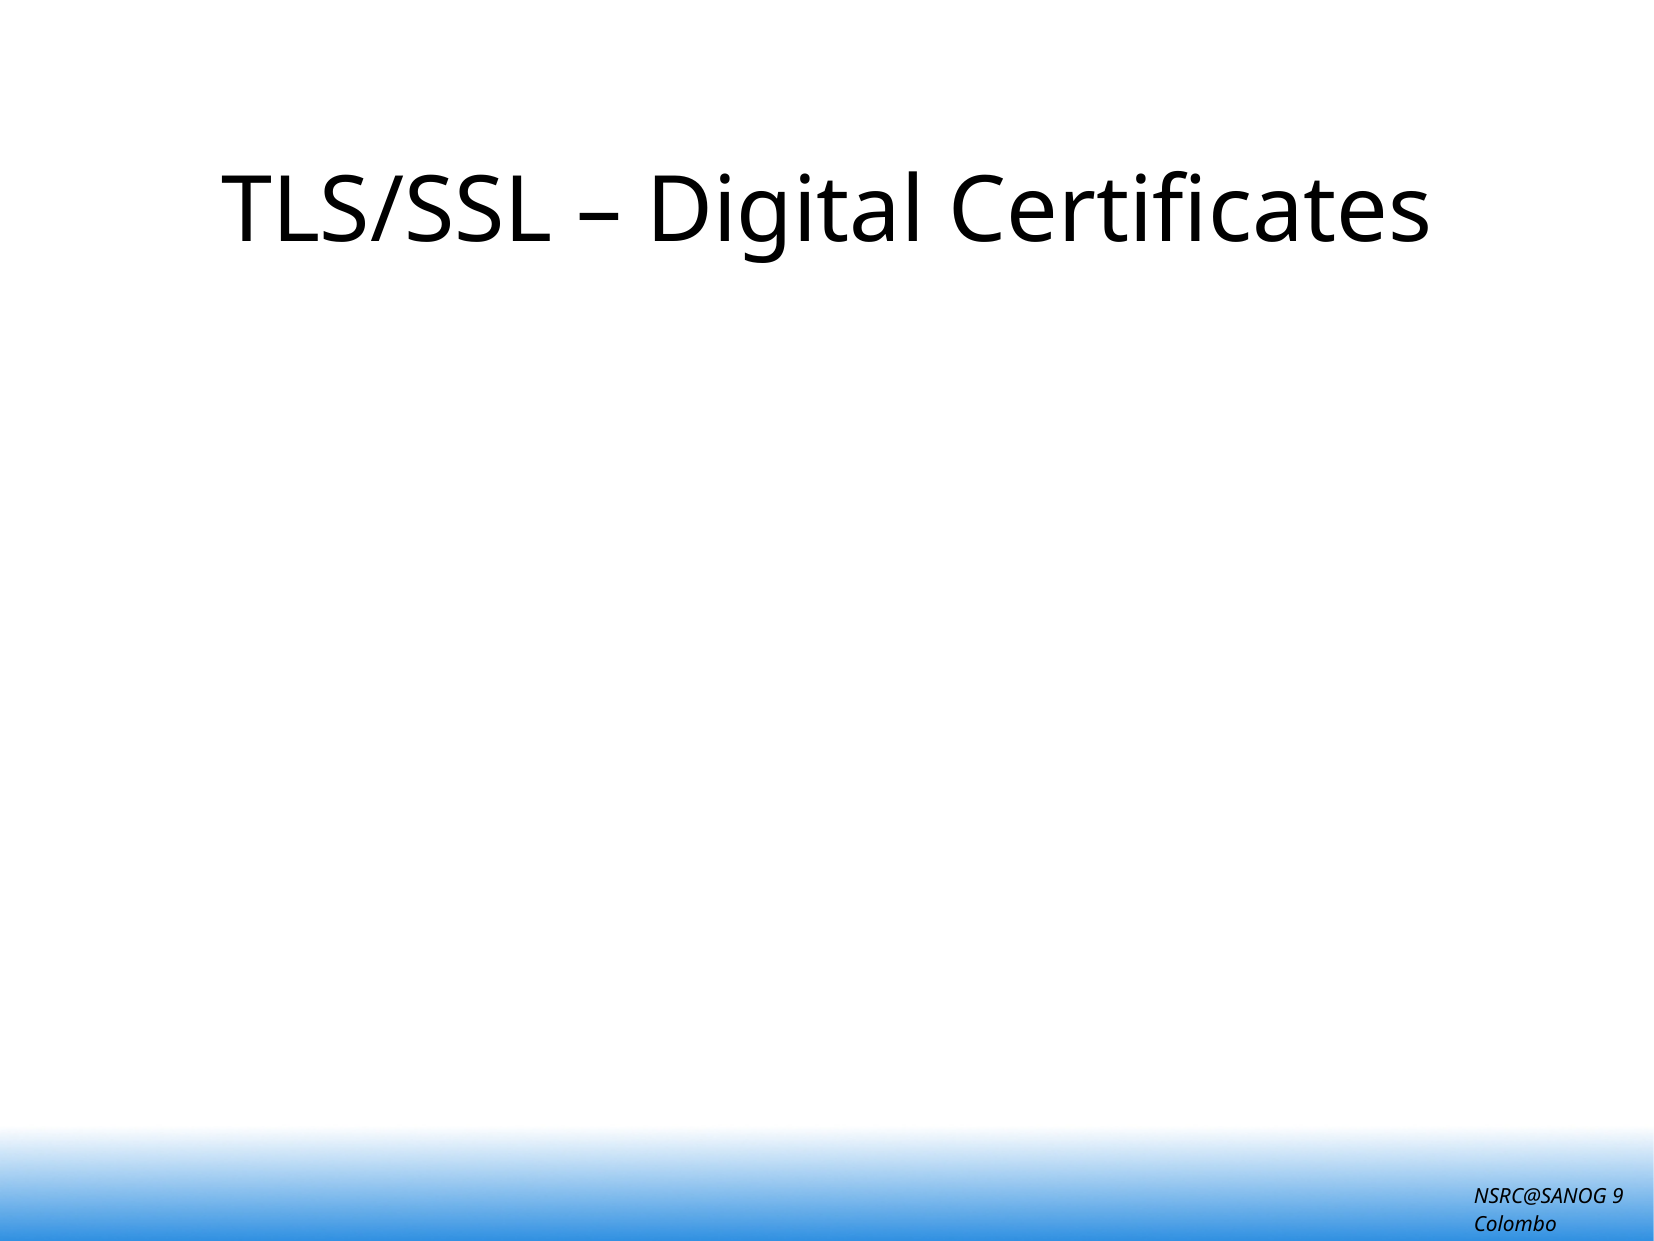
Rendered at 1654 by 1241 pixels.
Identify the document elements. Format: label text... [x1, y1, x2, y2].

picture [0, 1124, 1654, 1241]
title TLS/SSL – Digital Certificates [121, 102, 1534, 310]
